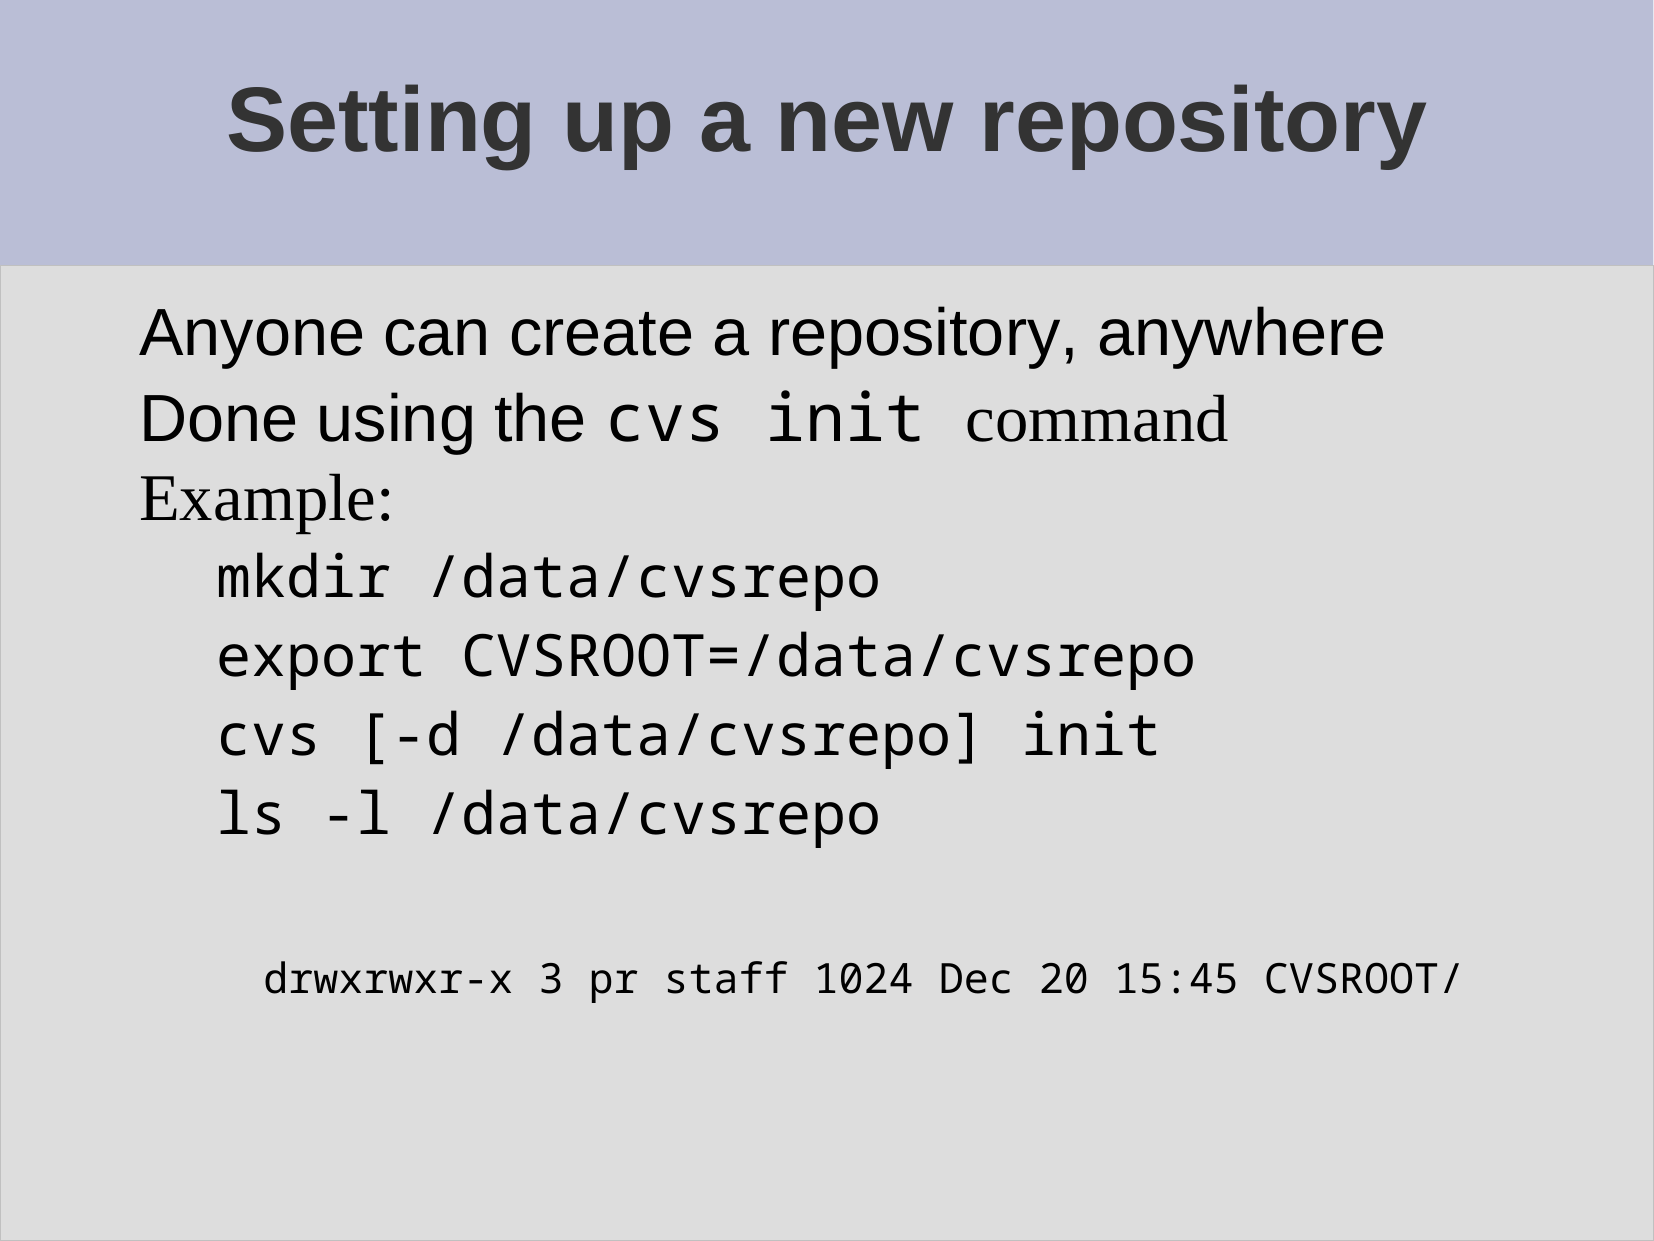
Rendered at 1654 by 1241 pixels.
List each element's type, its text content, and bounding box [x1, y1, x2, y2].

title Setting up a new repository [121, 2, 1534, 237]
list Anyone can create a repository, anywhere Done using the cvs init command Example: mkdir /data/cvsrepo export CVSROOT=/data/cvsrepo cvs [-d /data/cvsrepo] init ls -l /data/cvsrepo drwxrwxr-x 3 pr staff 1024 Dec 20 15:45 CVSROOT/ [121, 295, 1534, 1152]
